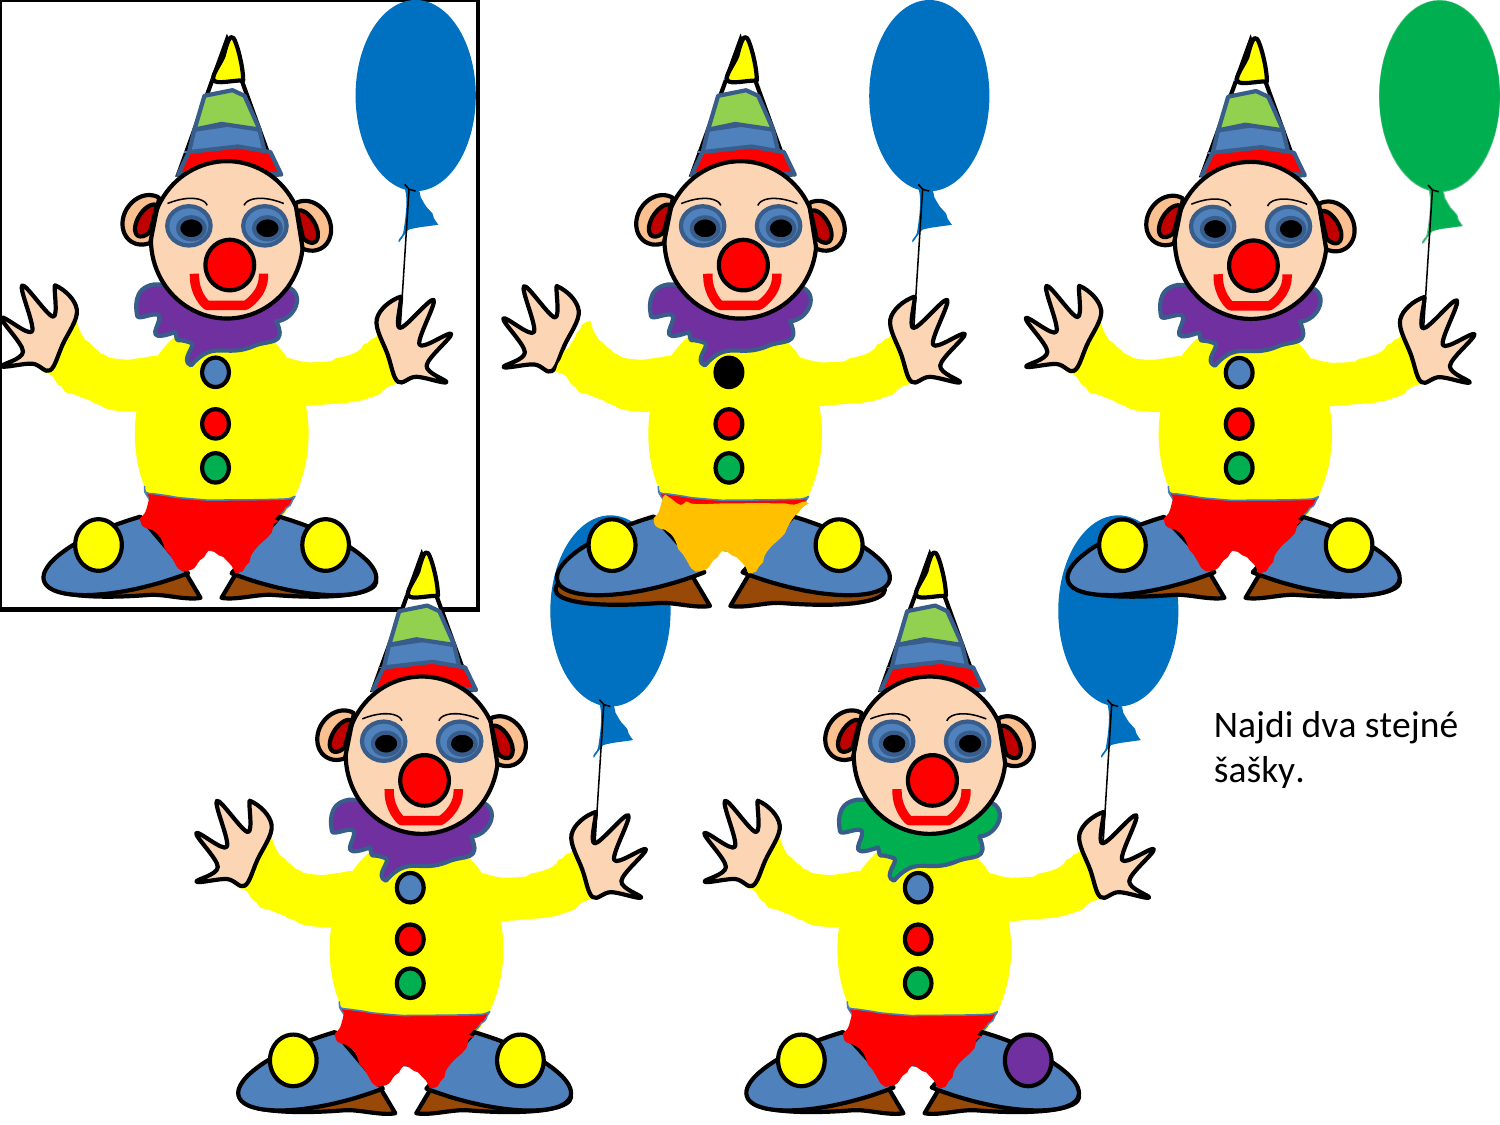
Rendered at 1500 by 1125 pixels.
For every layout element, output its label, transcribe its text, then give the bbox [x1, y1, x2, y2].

text_box [912, 206, 920, 243]
text_box [593, 723, 601, 758]
text_box [0, 0, 646, 1114]
text_box [869, 0, 990, 232]
text_box [503, 37, 965, 747]
text_box [1025, 38, 1475, 758]
picture [1378, 0, 1500, 245]
text_box [704, 552, 1154, 1114]
text_box Najdi dva stejné šašky. [1199, 692, 1474, 798]
